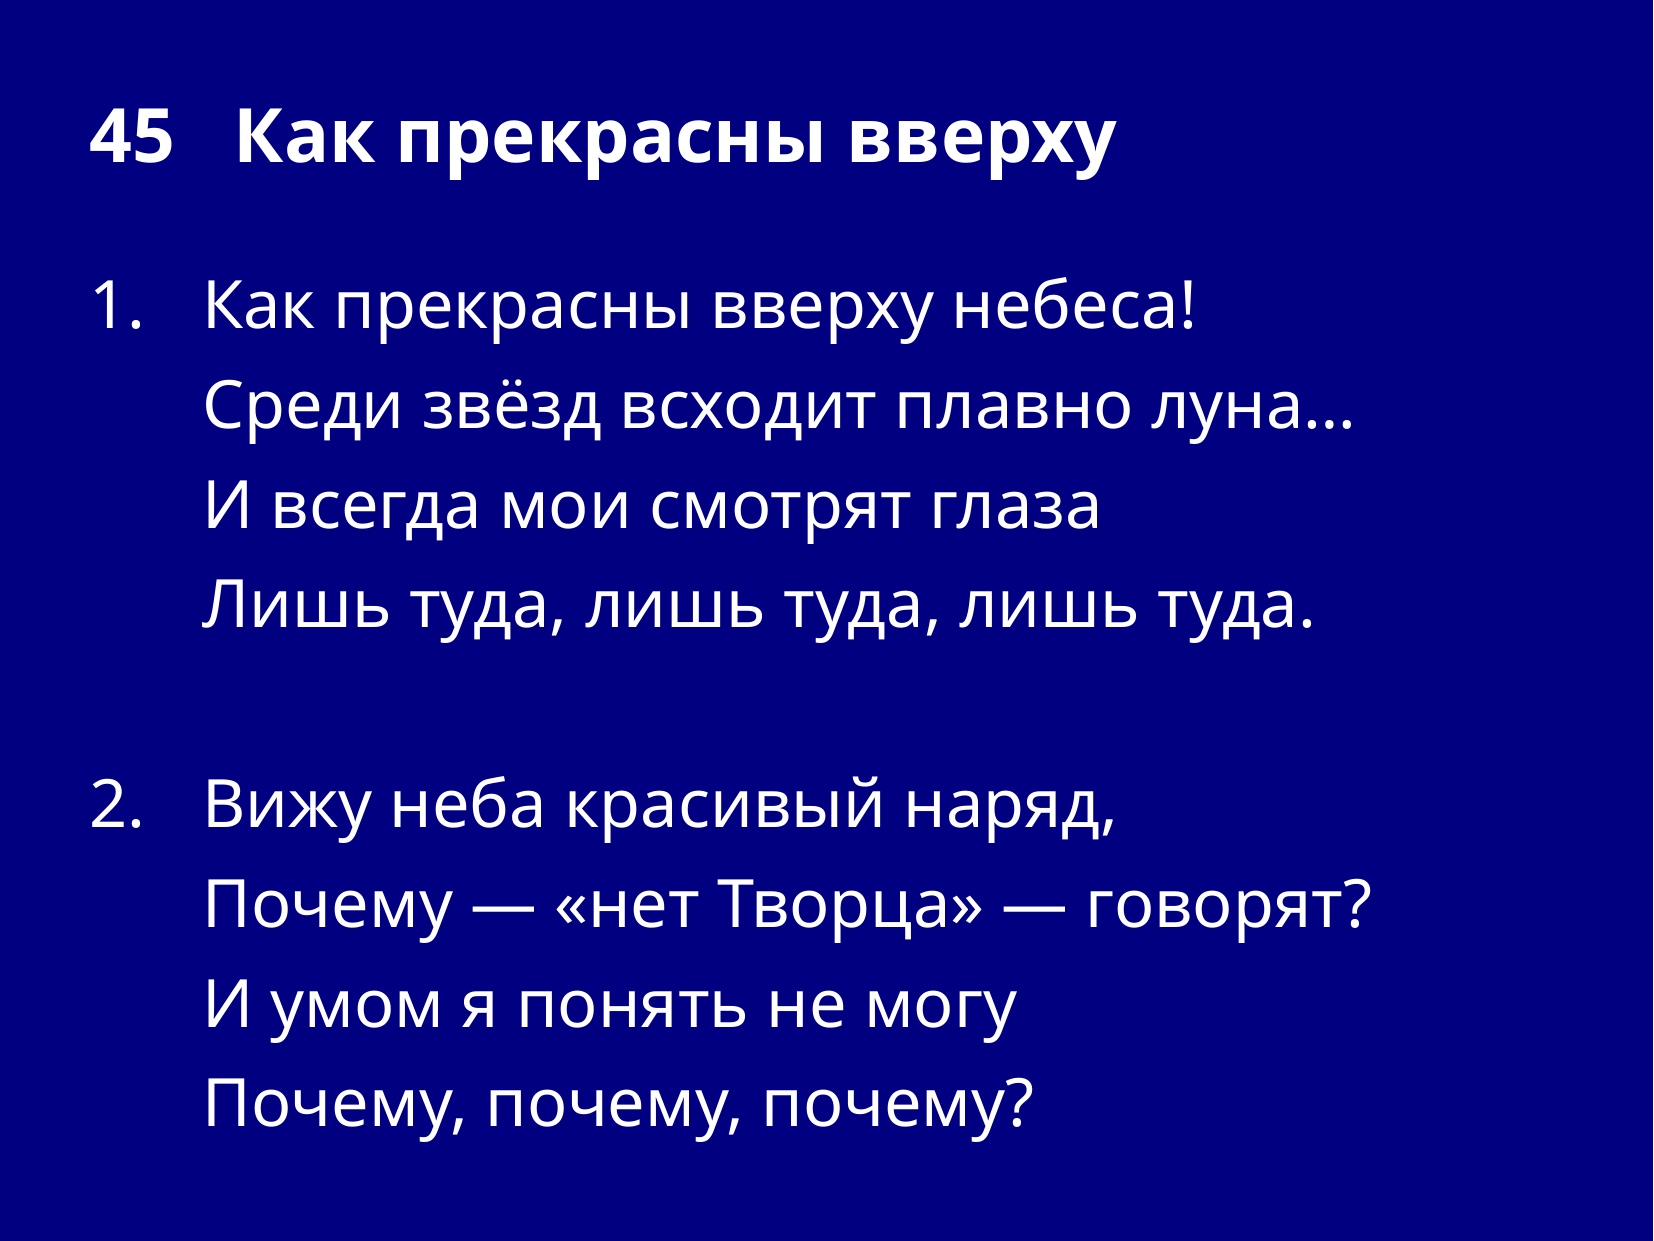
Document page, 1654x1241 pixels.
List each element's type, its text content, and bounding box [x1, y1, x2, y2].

text_box 45 Как прекрасны вверху [75, 75, 1576, 188]
text_box 1. Как прекрасны вверху небеса! Среди звёзд всходит плавно луна… И всегда мои смотрят глаза Лишь туда, лишь туда, лишь туда. 2. Вижу неба красивый наряд, Почему — «нет Творца» — говорят? И умом я понять не могу Почему, почему, почему? [75, 188, 1576, 1163]
